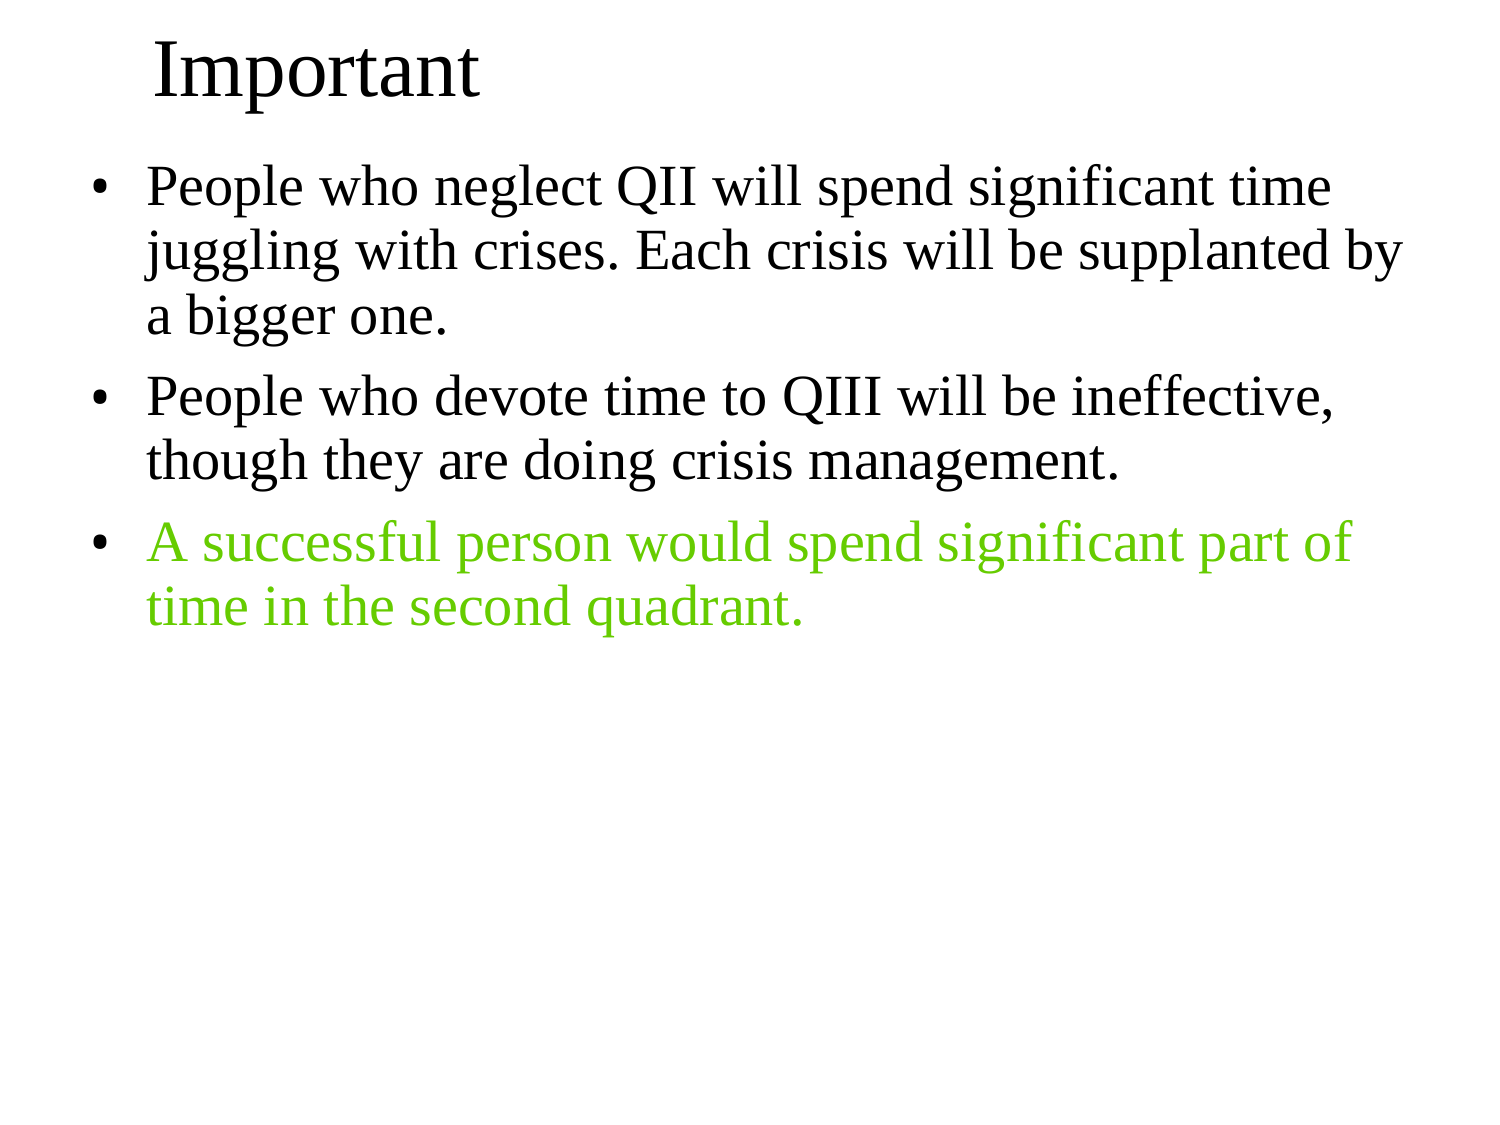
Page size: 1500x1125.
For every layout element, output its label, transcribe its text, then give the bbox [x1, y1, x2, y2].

list People who neglect QII will spend significant time juggling with crises. Each crisis will be supplanted by a bigger one. People who devote time to QIII will be ineffective, though they are doing crisis management. A successful person would spend significant part of time in the second quadrant. [75, 145, 1426, 976]
title Important [137, 10, 1225, 127]
